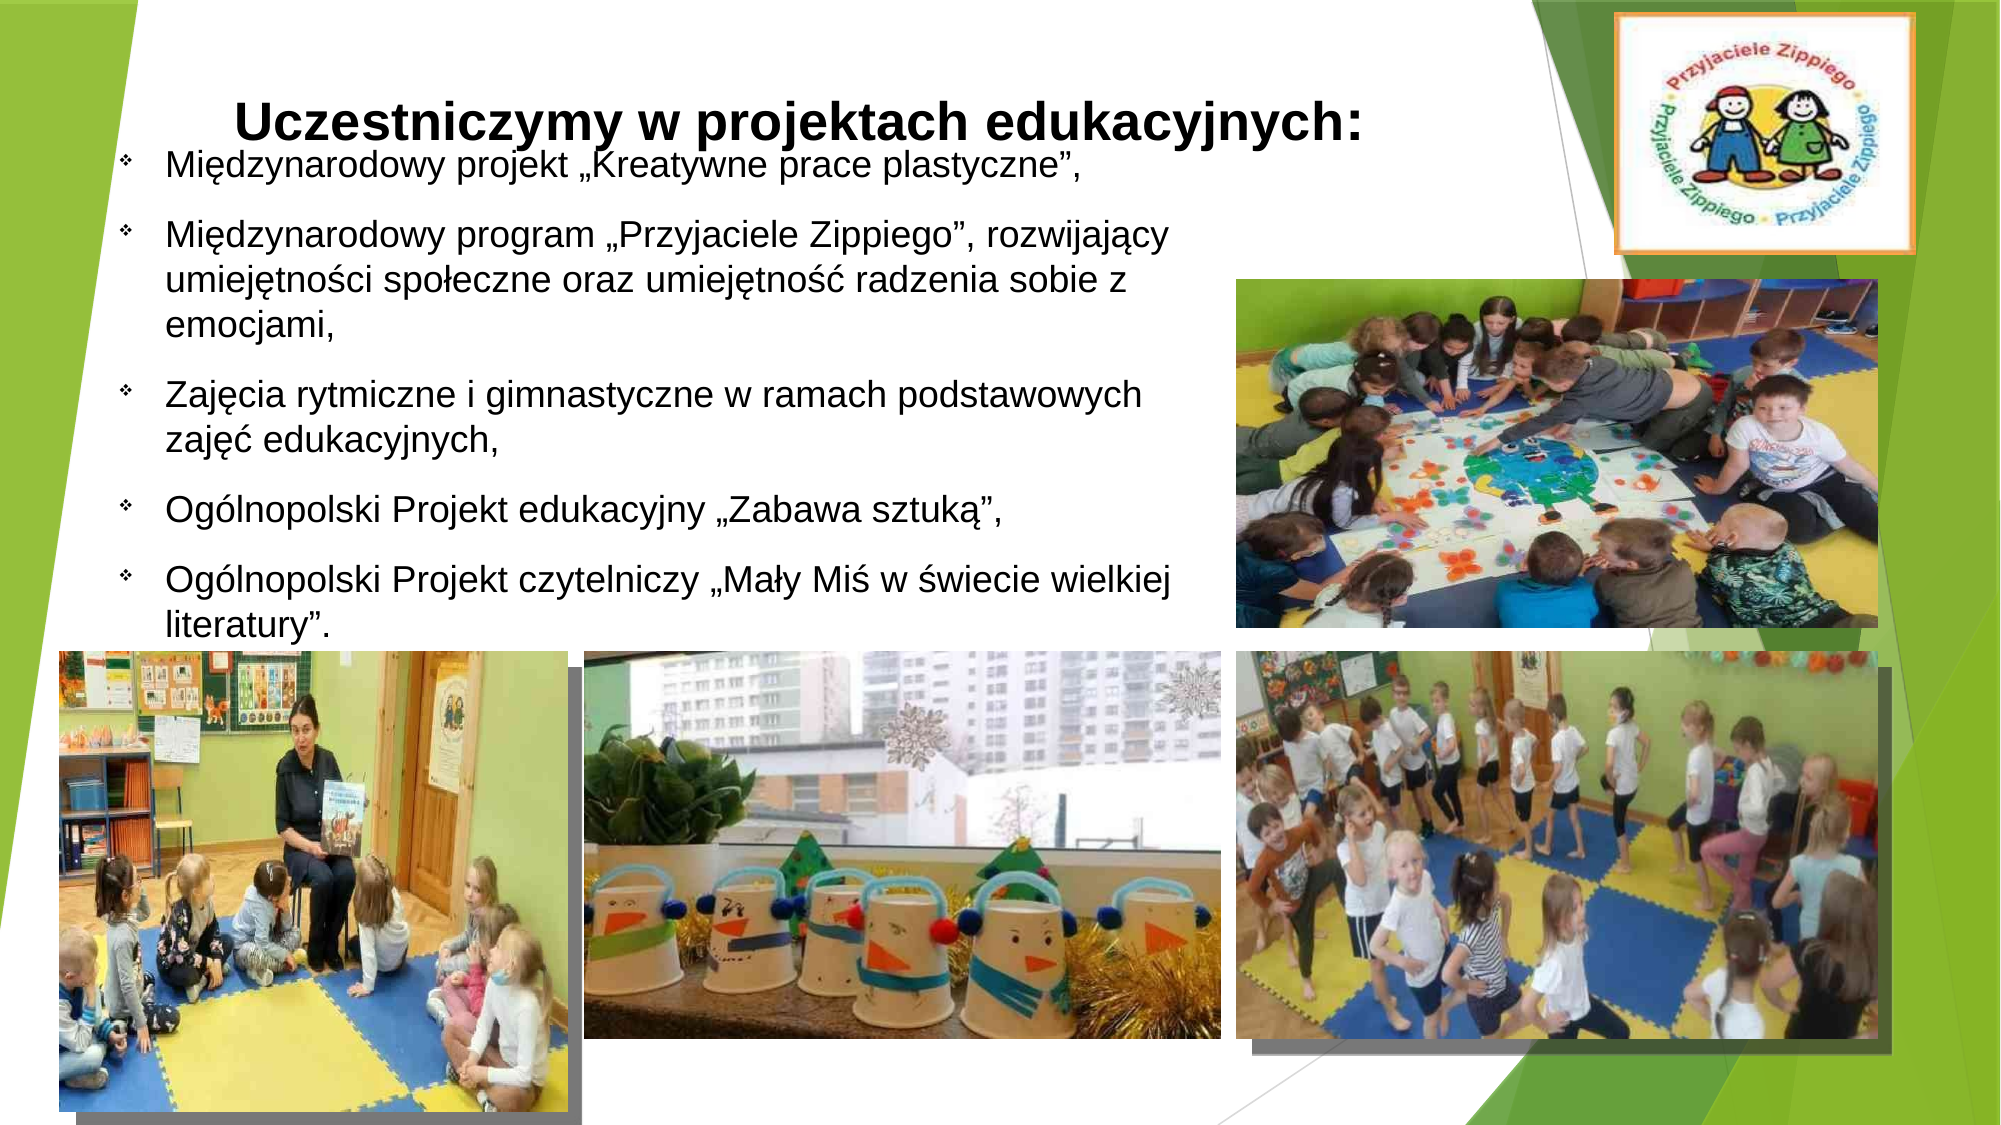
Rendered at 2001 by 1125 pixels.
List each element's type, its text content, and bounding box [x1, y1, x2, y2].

picture [1236, 651, 1878, 1039]
picture [584, 651, 1221, 1039]
picture [59, 651, 568, 1112]
text_box Uczestniczymy w projektach edukacyjnych: [219, 39, 1381, 160]
picture [1614, 12, 1916, 255]
picture [1236, 279, 1878, 628]
text_box Międzynarodowy projekt „Kreatywne prace plastyczne”, Międzynarodowy program „Przyjaciele Zippiego”, rozwijający umiejętności społeczne oraz umiejętność radzenia sobie z emocjami, Zajęcia rytmiczne i gimnastyczne w ramach podstawowych zajęć edukacyjnych, Ogólnopolski Projekt edukacyjny „Zabawa sztuką”, Ogólnopolski Projekt czytelniczy „Mały Miś w świecie wielkiej literatury”. [103, 179, 1213, 628]
